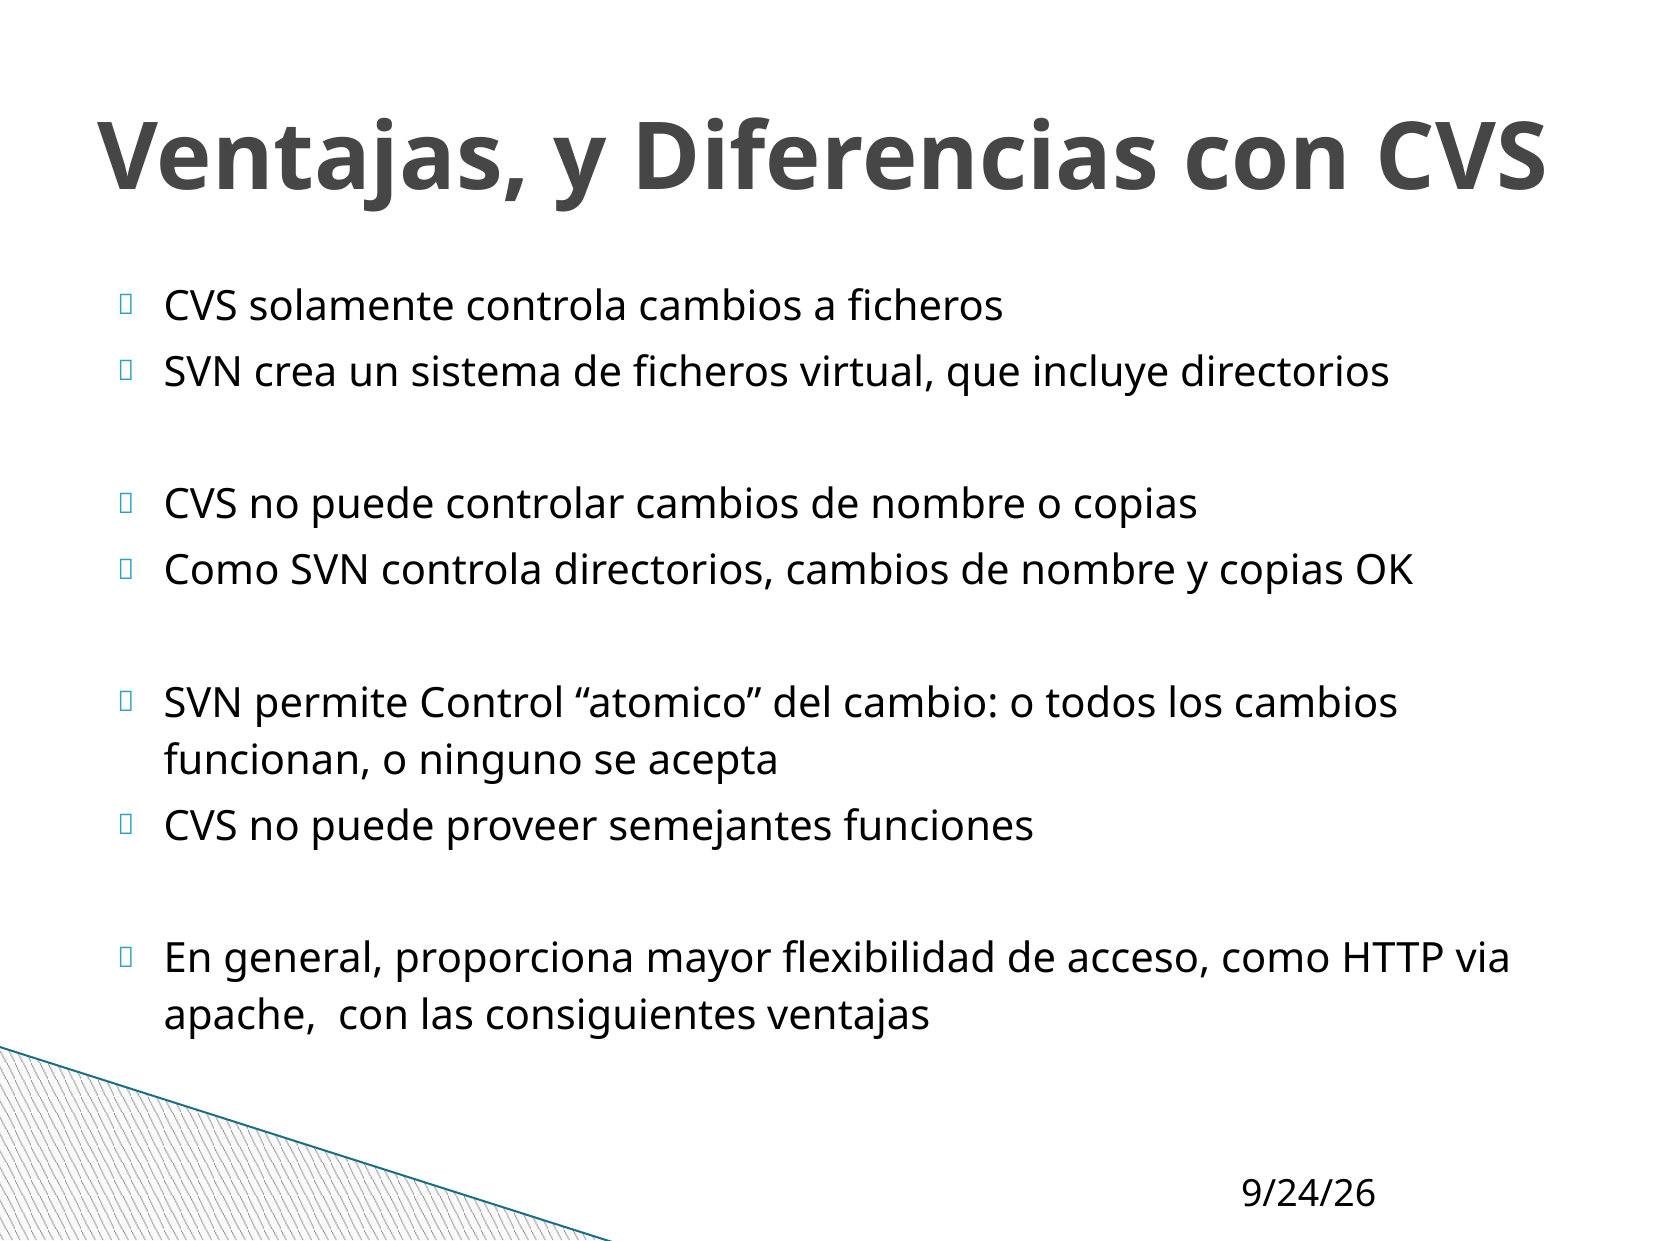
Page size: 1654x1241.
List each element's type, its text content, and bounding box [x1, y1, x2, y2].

title Ventajas, y Diferencias con CVS [82, 49, 1571, 257]
picture [0, 1049, 602, 1241]
list CVS solamente controla cambios a ficheros SVN crea un sistema de ficheros virtual, que incluye directorios CVS no puede controlar cambios de nombre o copias Como SVN controla directorios, cambios de nombre y copias OK SVN permite Control “atomico” del cambio: o todos los cambios funcionan, o ninguno se acepta CVS no puede proveer semejantes funciones En general, proporciona mayor flexibilidad de acceso, como HTTP via apache, con las consiguientes ventajas [82, 267, 1571, 1087]
